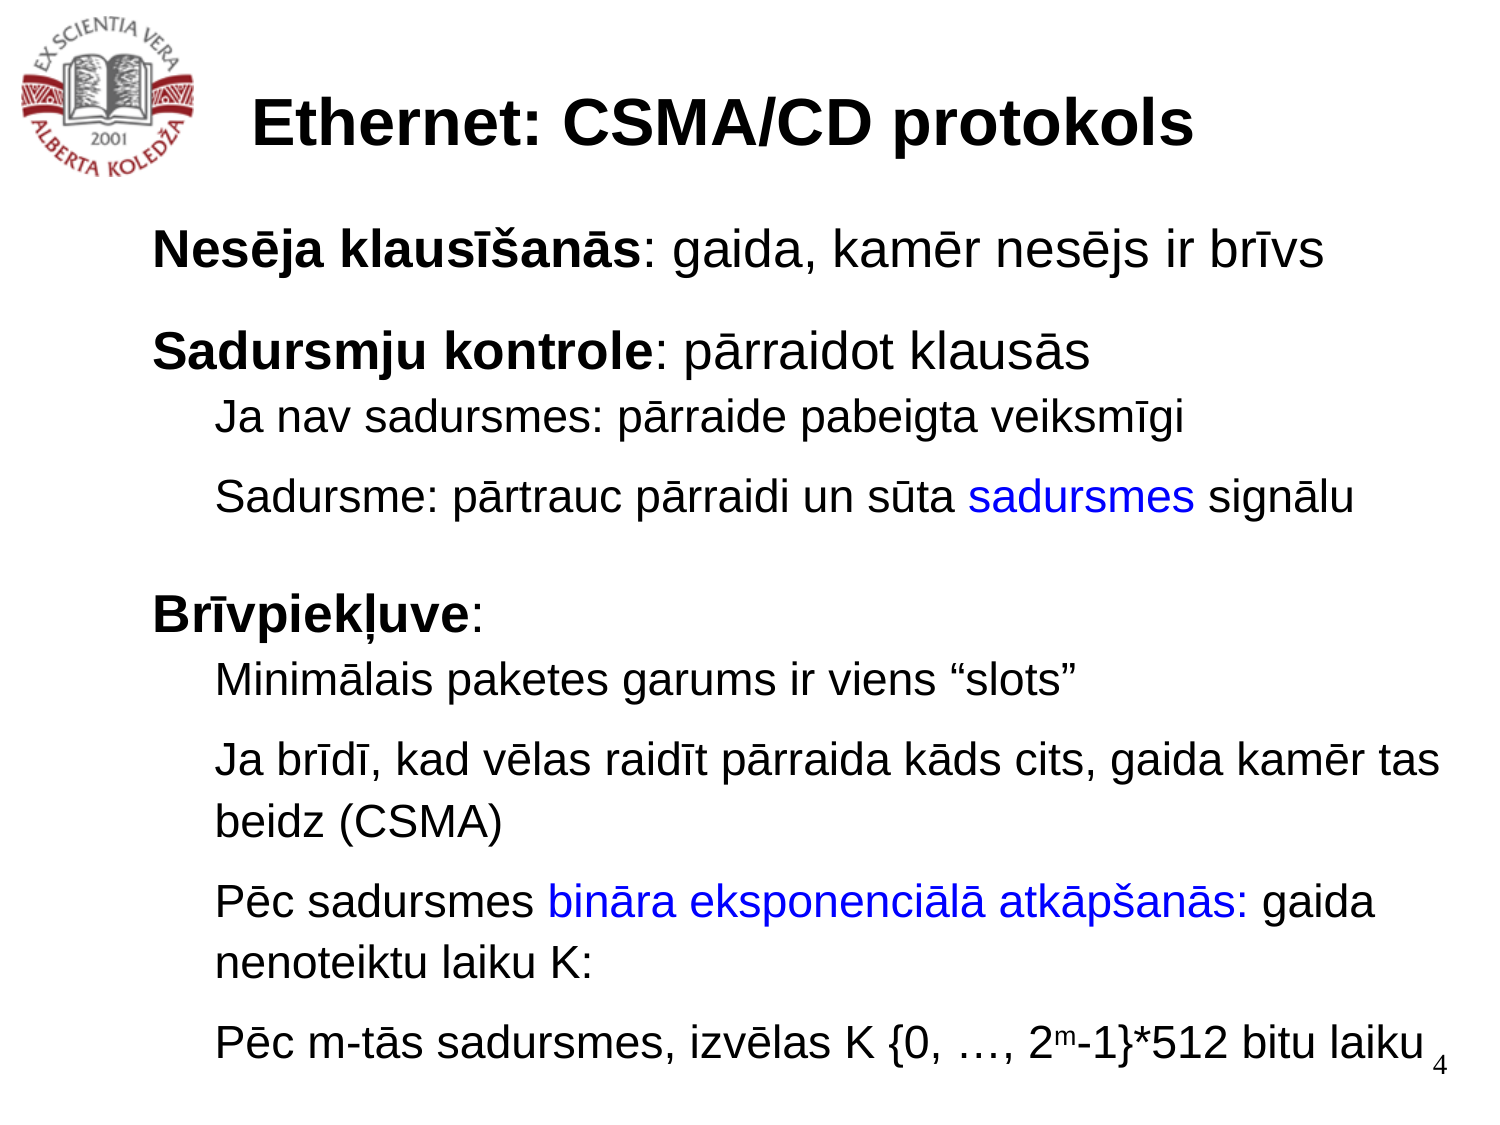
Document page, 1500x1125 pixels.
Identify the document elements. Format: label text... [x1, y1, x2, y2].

list Nesēja klausīšanās: gaida, kamēr nesējs ir brīvs Sadursmju kontrole: pārraidot klausās Ja nav sadursmes: pārraide pabeigta veiksmīgi Sadursme: pārtrauc pārraidi un sūta sadursmes signālu Brīvpiekļuve: Minimālais paketes garums ir viens “slots” Ja brīdī, kad vēlas raidīt pārraida kāds cits, gaida kamēr tas beidz (CSMA) Pēc sadursmes bināra eksponenciālā atkāpšanās: gaida nenoteiktu laiku K: Pēc m-tās sadursmes, izvēlas K {0, …, 2m-1}*512 bitu laiku [74, 200, 1463, 1101]
picture [21, 16, 194, 177]
title Ethernet: CSMA/CD protokols [50, 62, 1374, 175]
